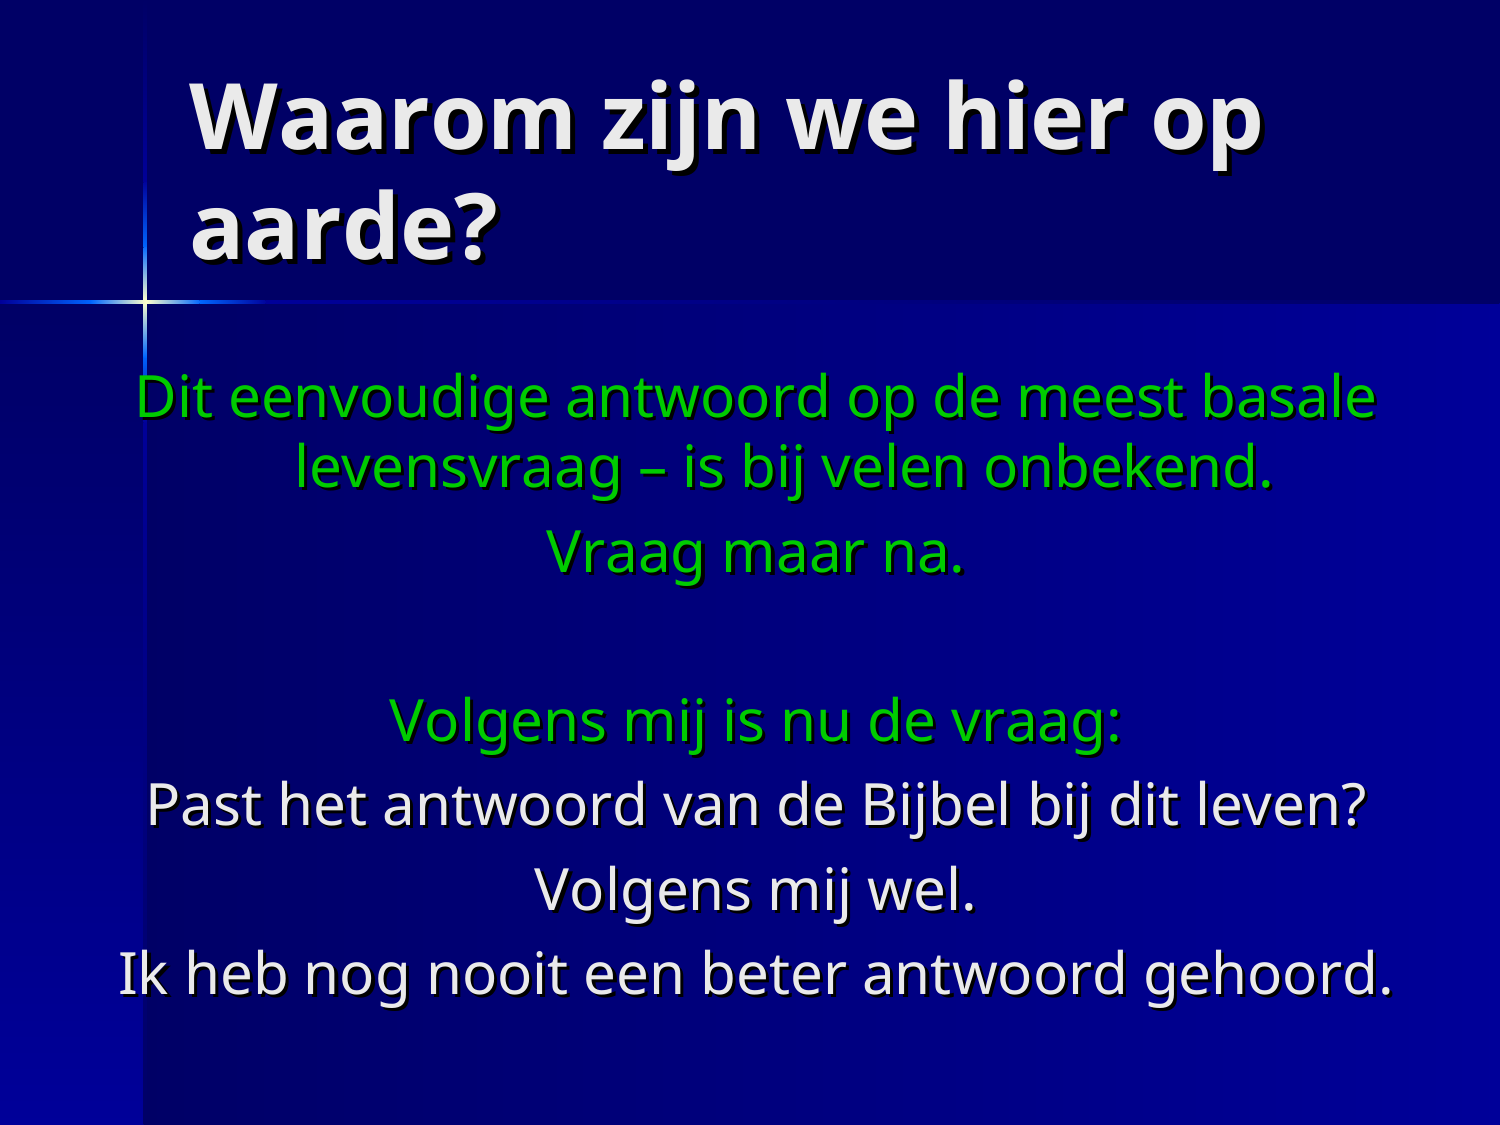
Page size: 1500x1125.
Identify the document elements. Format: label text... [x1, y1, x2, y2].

title Waarom zijn we hier op aarde? [174, 49, 1413, 267]
list Dit eenvoudige antwoord op de meest basale levensvraag – is bij velen onbekend. Vraag maar na. Volgens mij is nu de vraag: Past het antwoord van de Bijbel bij dit leven? Volgens mij wel. Ik heb nog nooit een beter antwoord gehoord. [76, 267, 1436, 1035]
